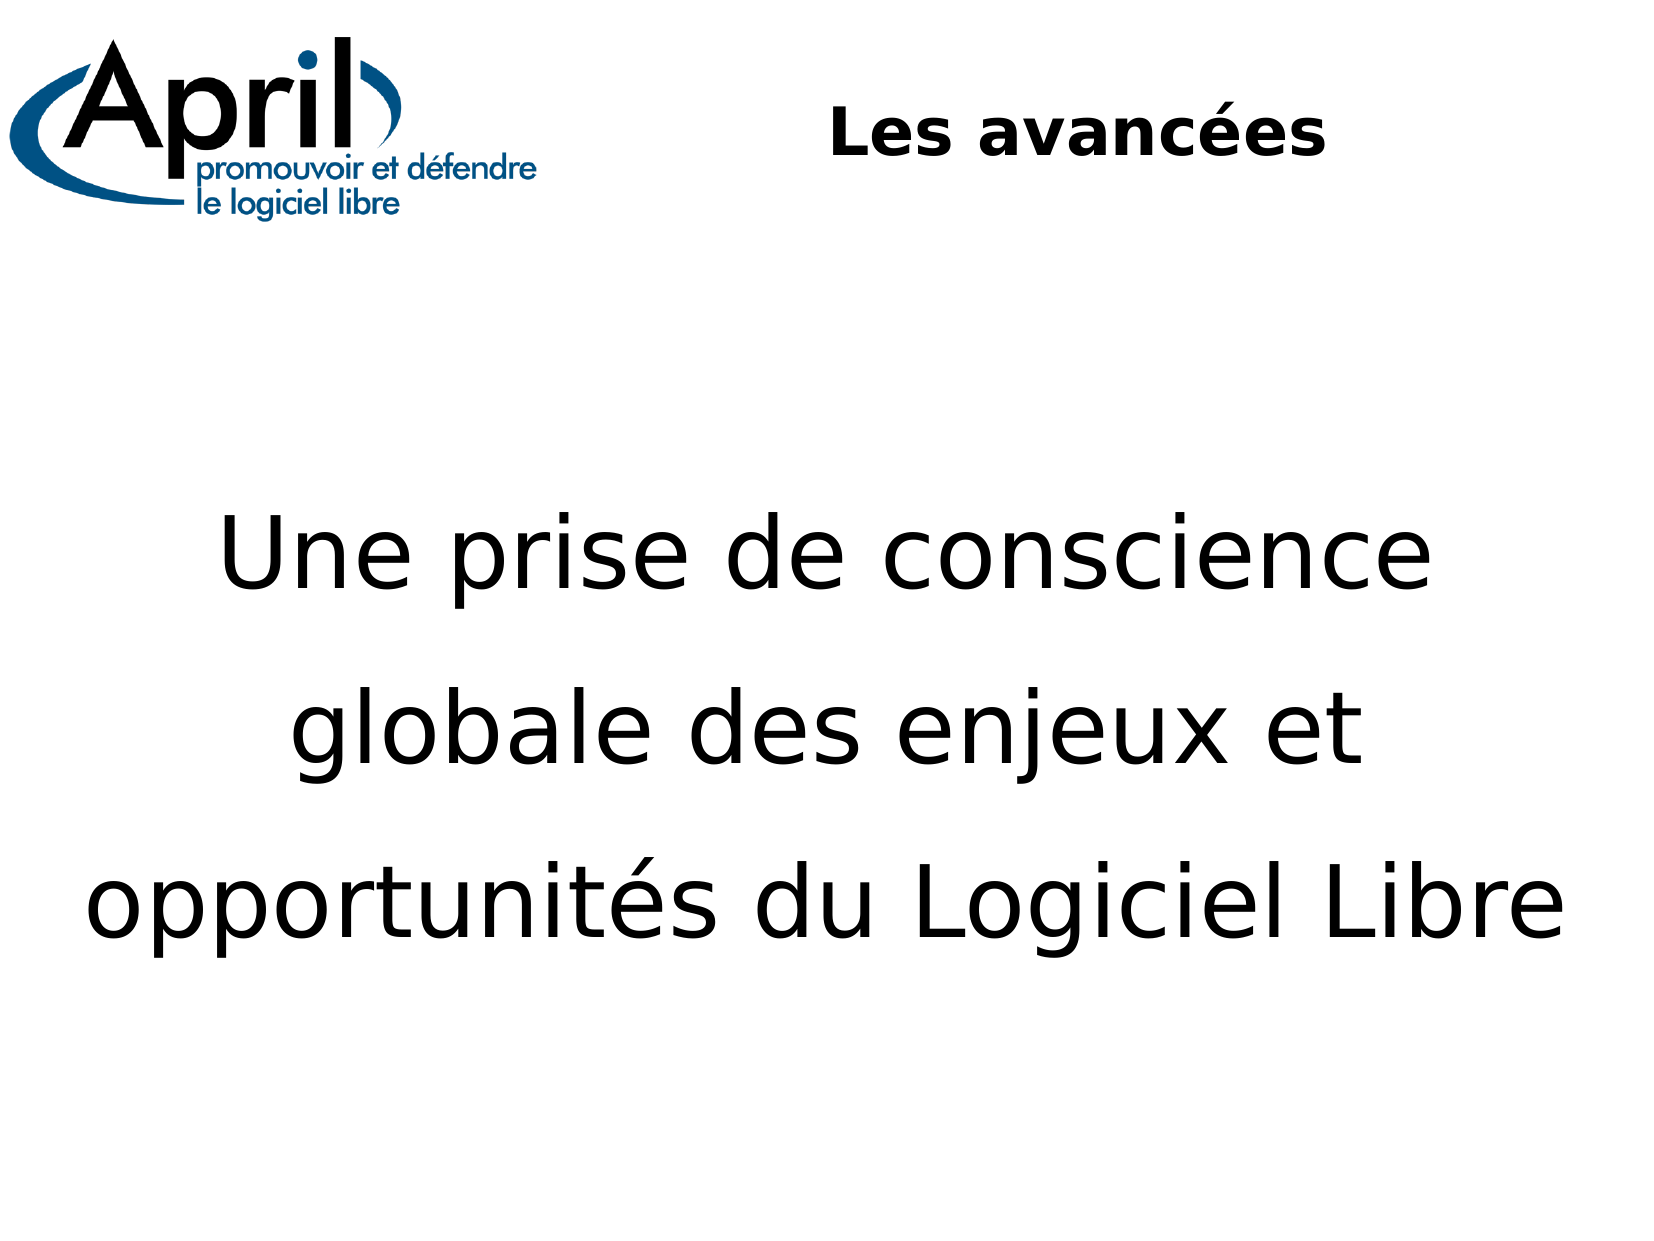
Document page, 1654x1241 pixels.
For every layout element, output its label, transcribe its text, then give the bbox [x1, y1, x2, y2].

title Les avancées [540, 56, 1625, 207]
text_box Une prise de conscience globale des enjeux et opportunités du Logiciel Libre [59, 297, 1595, 1102]
picture [5, 0, 540, 318]
